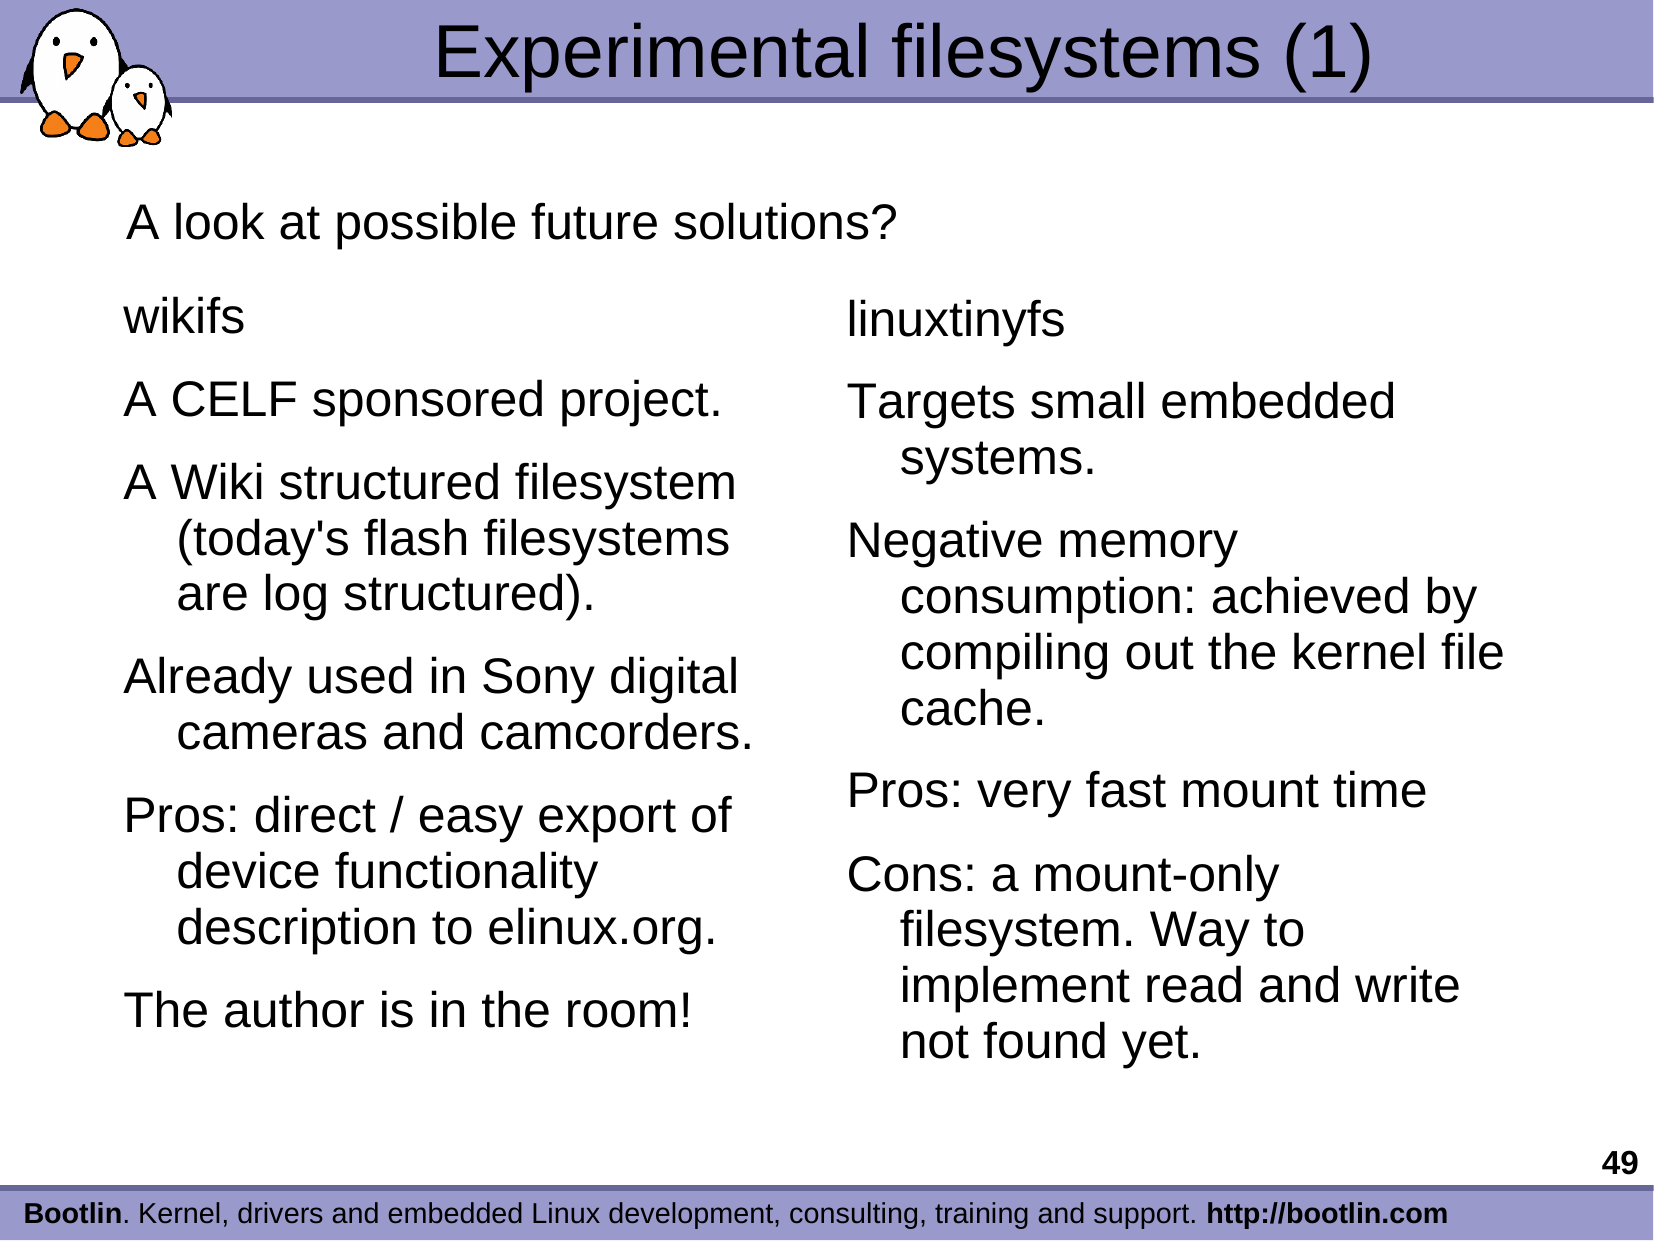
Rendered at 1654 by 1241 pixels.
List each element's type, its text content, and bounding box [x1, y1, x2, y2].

list linuxtinyfs Targets small embedded systems. Negative memory consumption: achieved by compiling out the kernel file cache. Pros: very fast mount time Cons: a mount-only filesystem. Way to implement read and write not found yet. [829, 290, 1519, 1144]
picture [20, 8, 172, 147]
title Experimental filesystems (1) [178, 5, 1631, 97]
text_box A look at possible future solutions? [125, 193, 899, 256]
list wikifs A CELF sponsored project. A Wiki structured filesystem (today's flash filesystems are log structured). Already used in Sony digital cameras and camcorders. Pros: direct / easy export of device functionality description to elinux.org. The author is in the room! [105, 288, 795, 1107]
